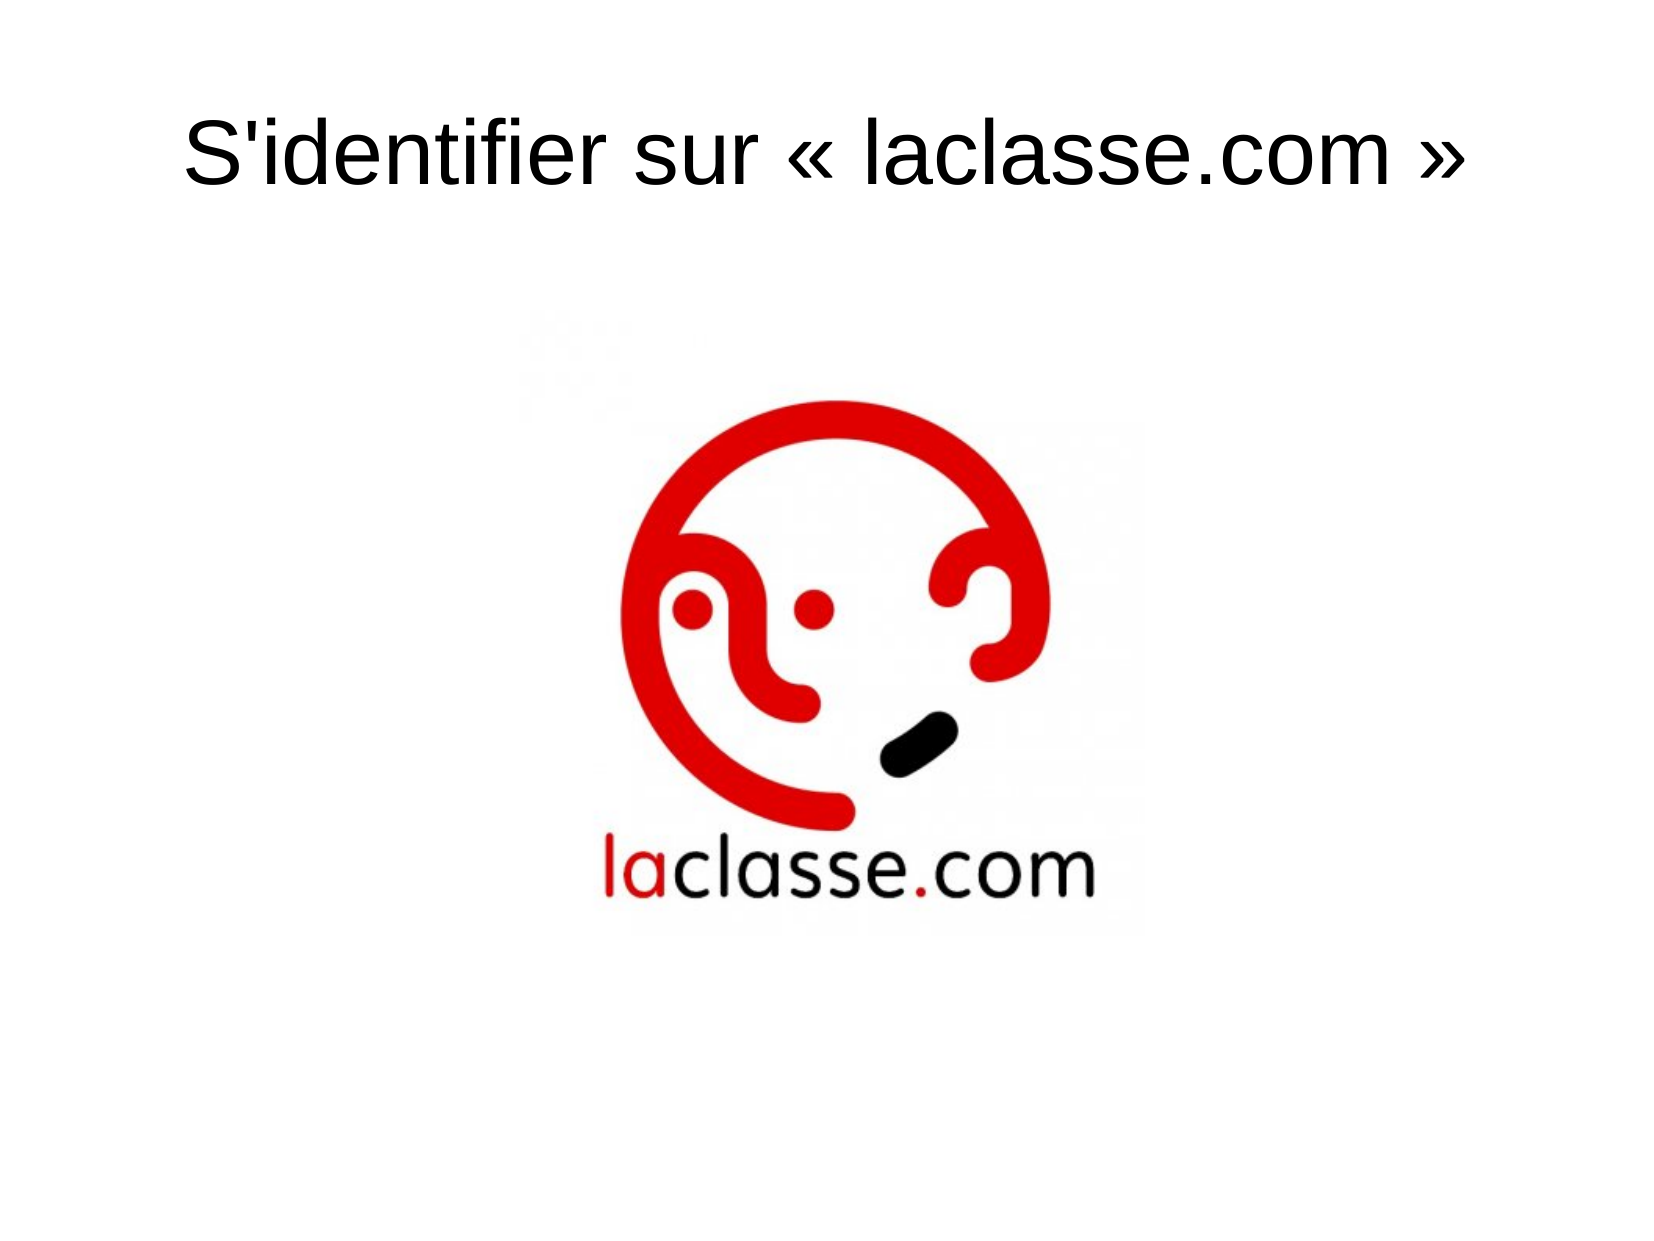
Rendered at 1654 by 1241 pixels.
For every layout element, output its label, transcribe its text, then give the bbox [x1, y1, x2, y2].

title S'identifier sur « laclasse.com » [82, 49, 1571, 257]
picture [519, 310, 1145, 936]
